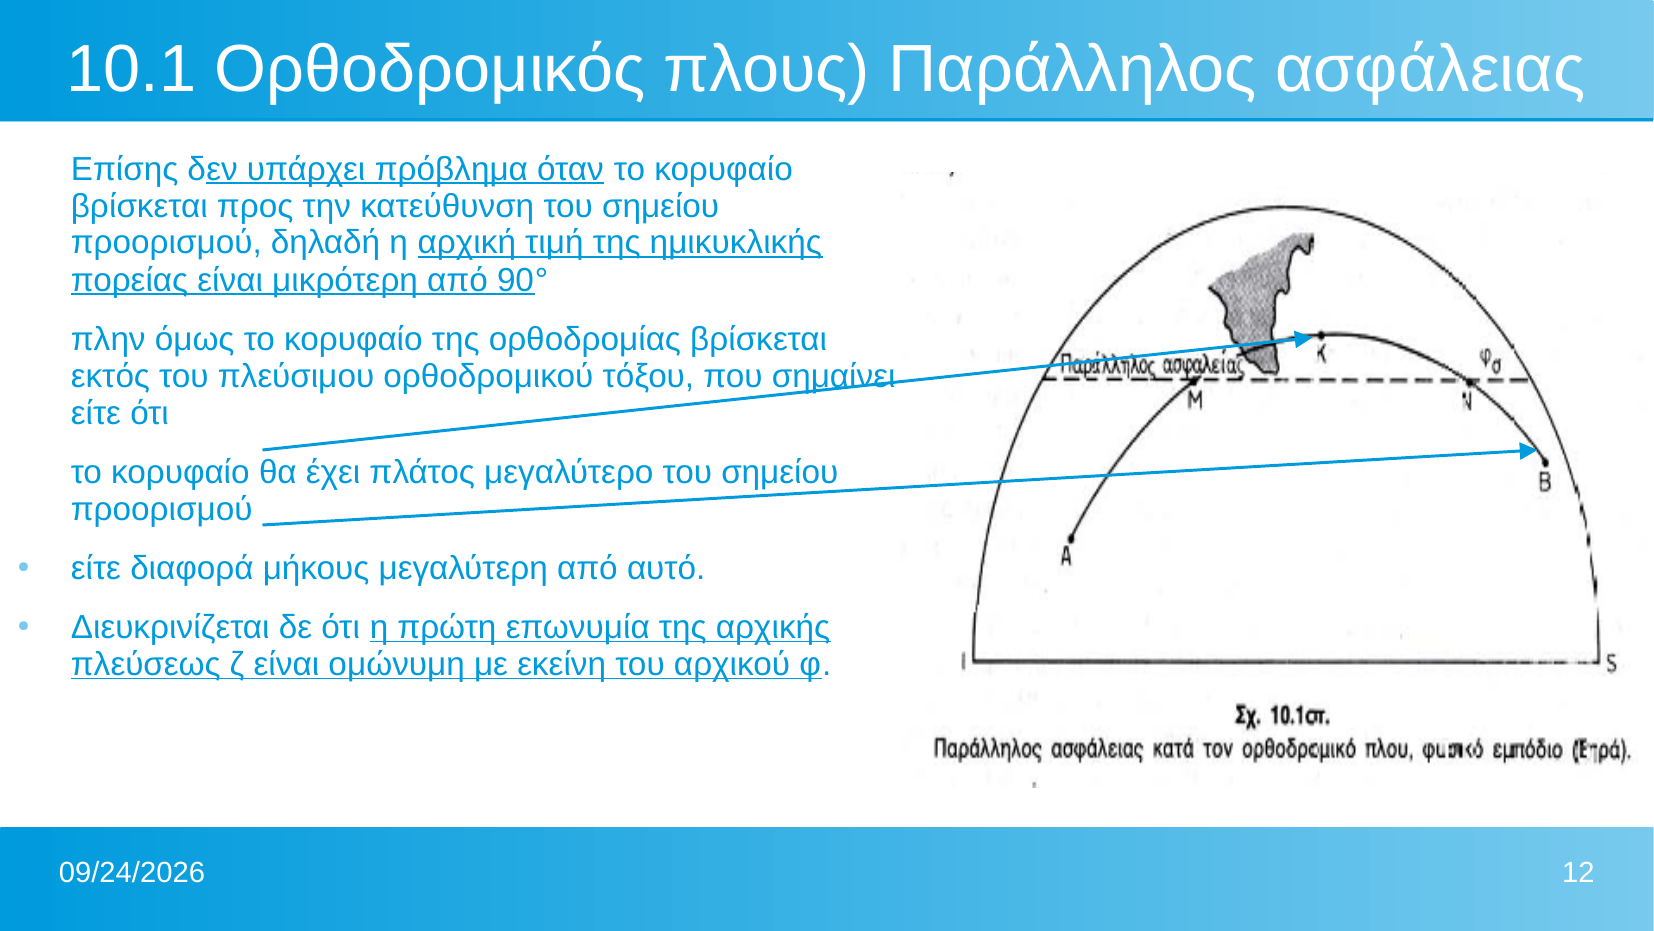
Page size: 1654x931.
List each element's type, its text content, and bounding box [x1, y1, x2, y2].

title 10.1 Ορθοδρομικός πλους) Παράλληλος ασφάλειας [59, 29, 1595, 108]
list Επίσης δεν υπάρχει πρόβλημα όταν το κορυφαίο βρίσκεται προς την κατεύθυνση του σημείου προορισμού, δηλαδή η αρχική τιμή της ημικυκλικής πορείας είναι μικρότερη από 90° πλην όμως το κορυφαίο της ορθοδρομίας βρίσκεται εκτός του πλεύσιμου ορθοδρομικού τόξου, που σημαίνει είτε ότι το κορυφαίο θα έχει πλάτος μεγαλύτερο του σημείου προορισμού είτε διαφορά μήκους μεγαλύτερη από αυτό. Διευκρινίζεται δε ότι η πρώτη επωνυμία της αρχικής πλεύσεως ζ είναι ομώνυμη με εκείνη του αρχικού φ. [0, 150, 901, 788]
picture [900, 172, 1651, 788]
